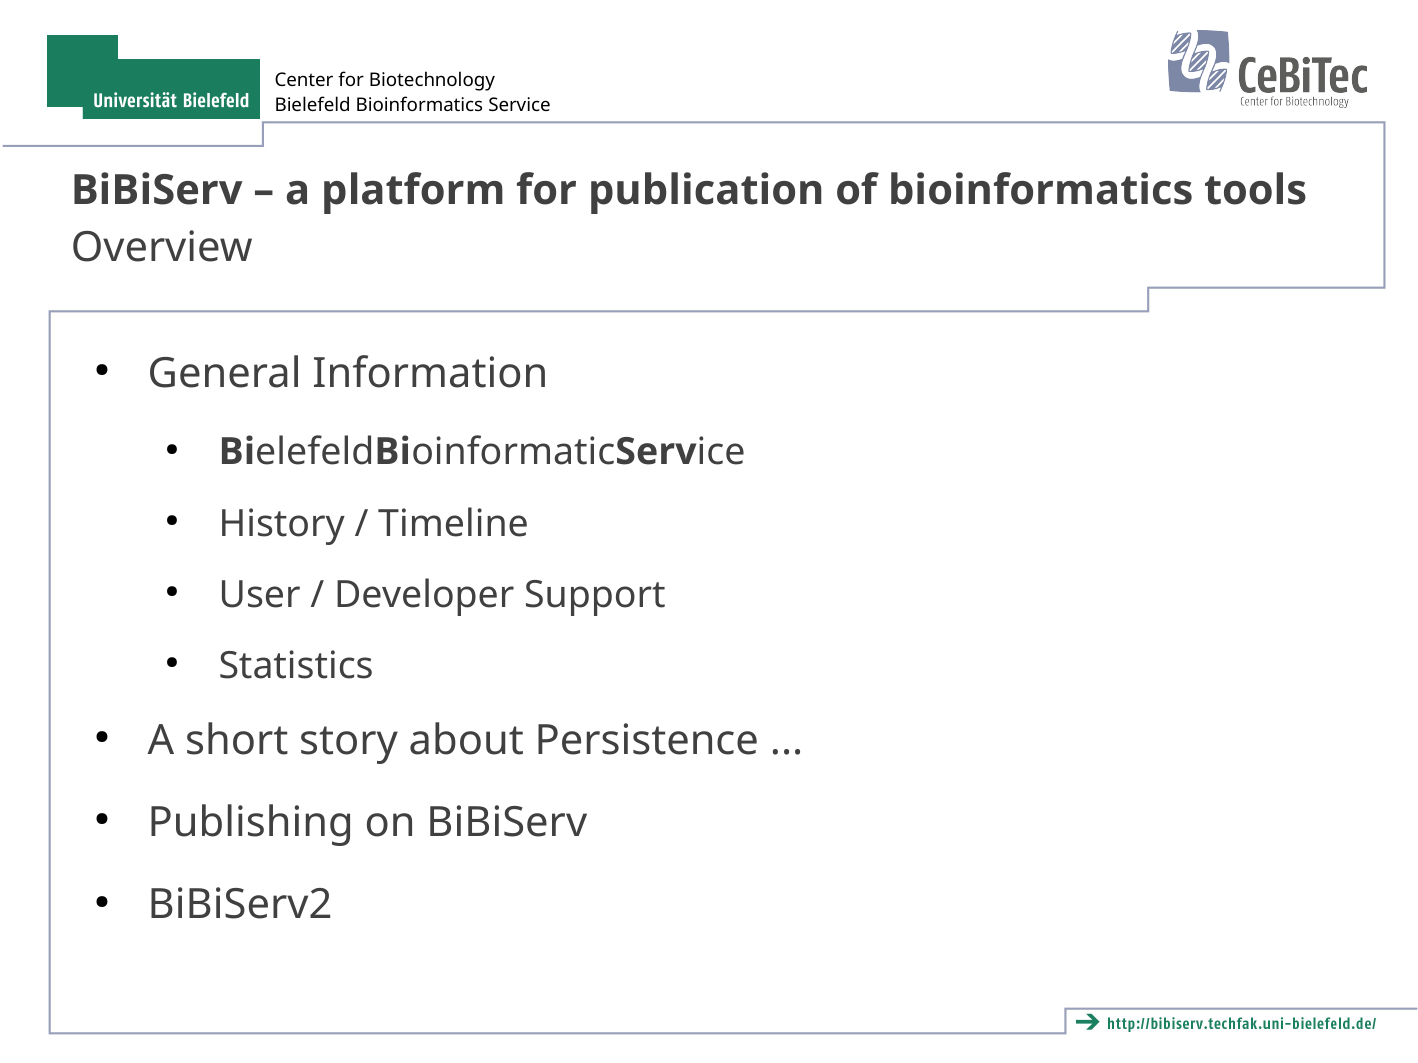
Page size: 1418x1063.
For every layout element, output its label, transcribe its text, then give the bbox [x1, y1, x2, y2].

title BiBiServ – a platform for publication of bioinformatics tools Overview [70, 159, 1359, 275]
list General Information BielefeldBioinformaticService History / Timeline User / Developer Support Statistics A short story about Persistence ... Publishing on BiBiServ BiBiServ2 [76, 342, 1375, 942]
picture [2, 3, 1418, 1063]
